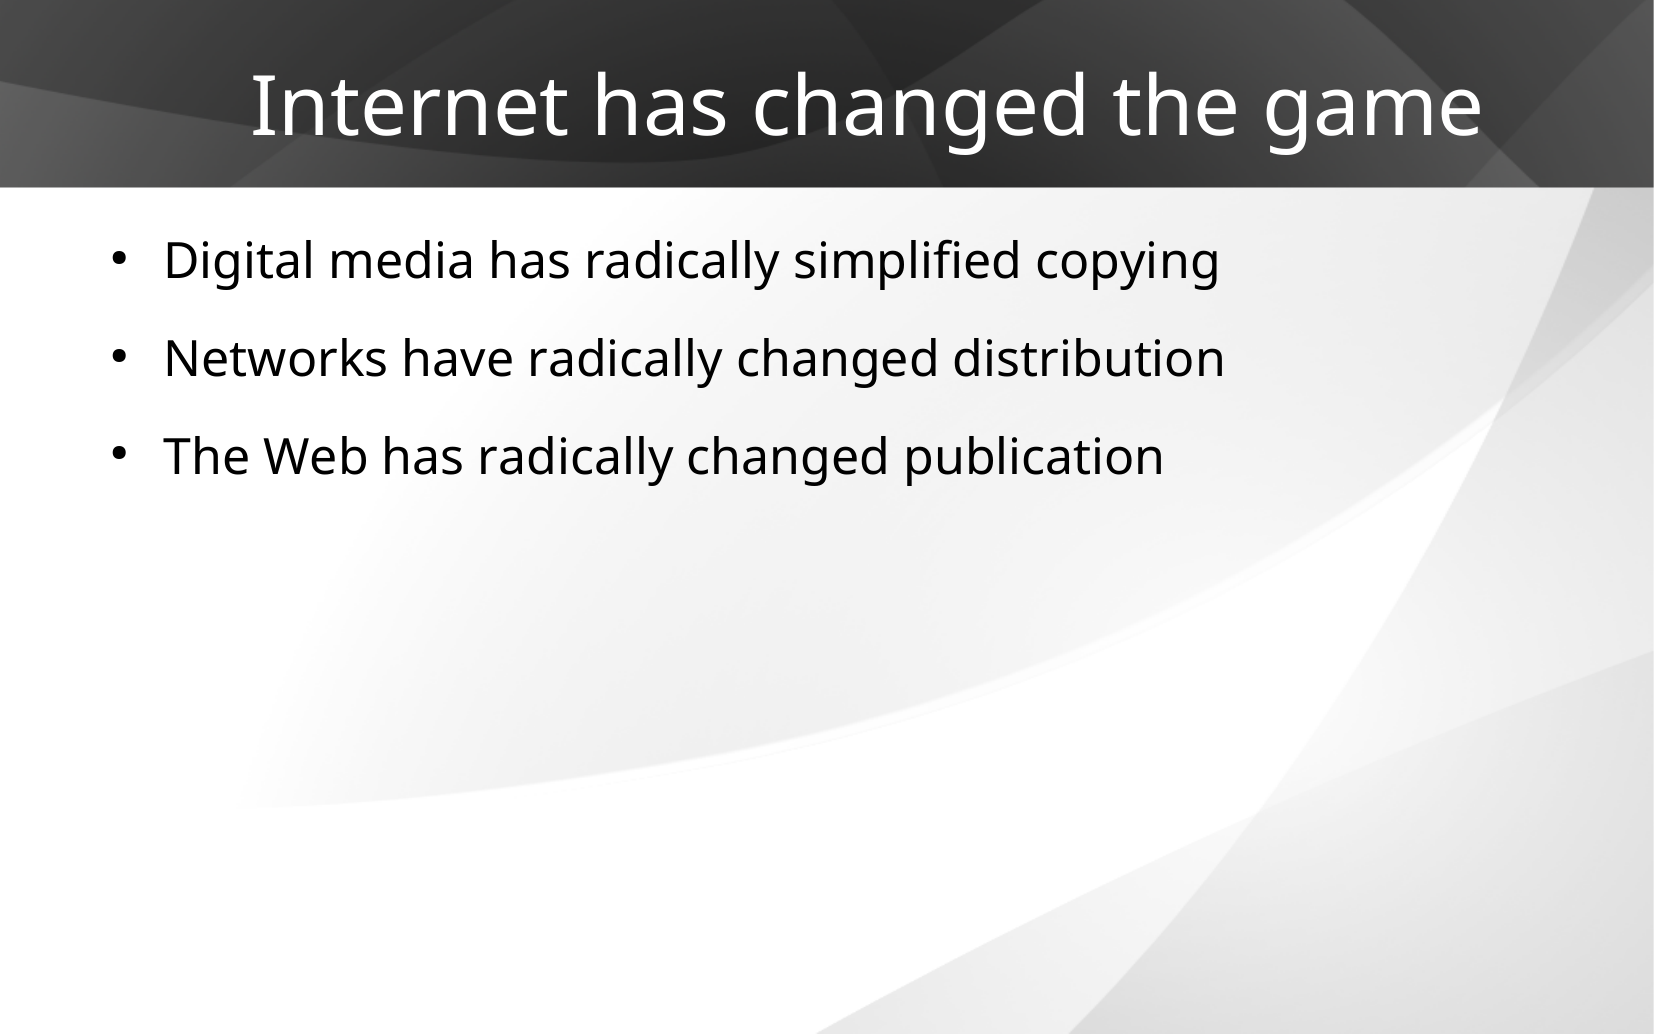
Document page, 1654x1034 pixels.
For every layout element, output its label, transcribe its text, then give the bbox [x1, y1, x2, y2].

picture [0, 0, 1654, 1034]
title Internet has changed the game [124, 0, 1613, 208]
list Digital media has radically simplified copying Networks have radically changed distribution The Web has radically changed publication [75, 225, 1613, 1013]
